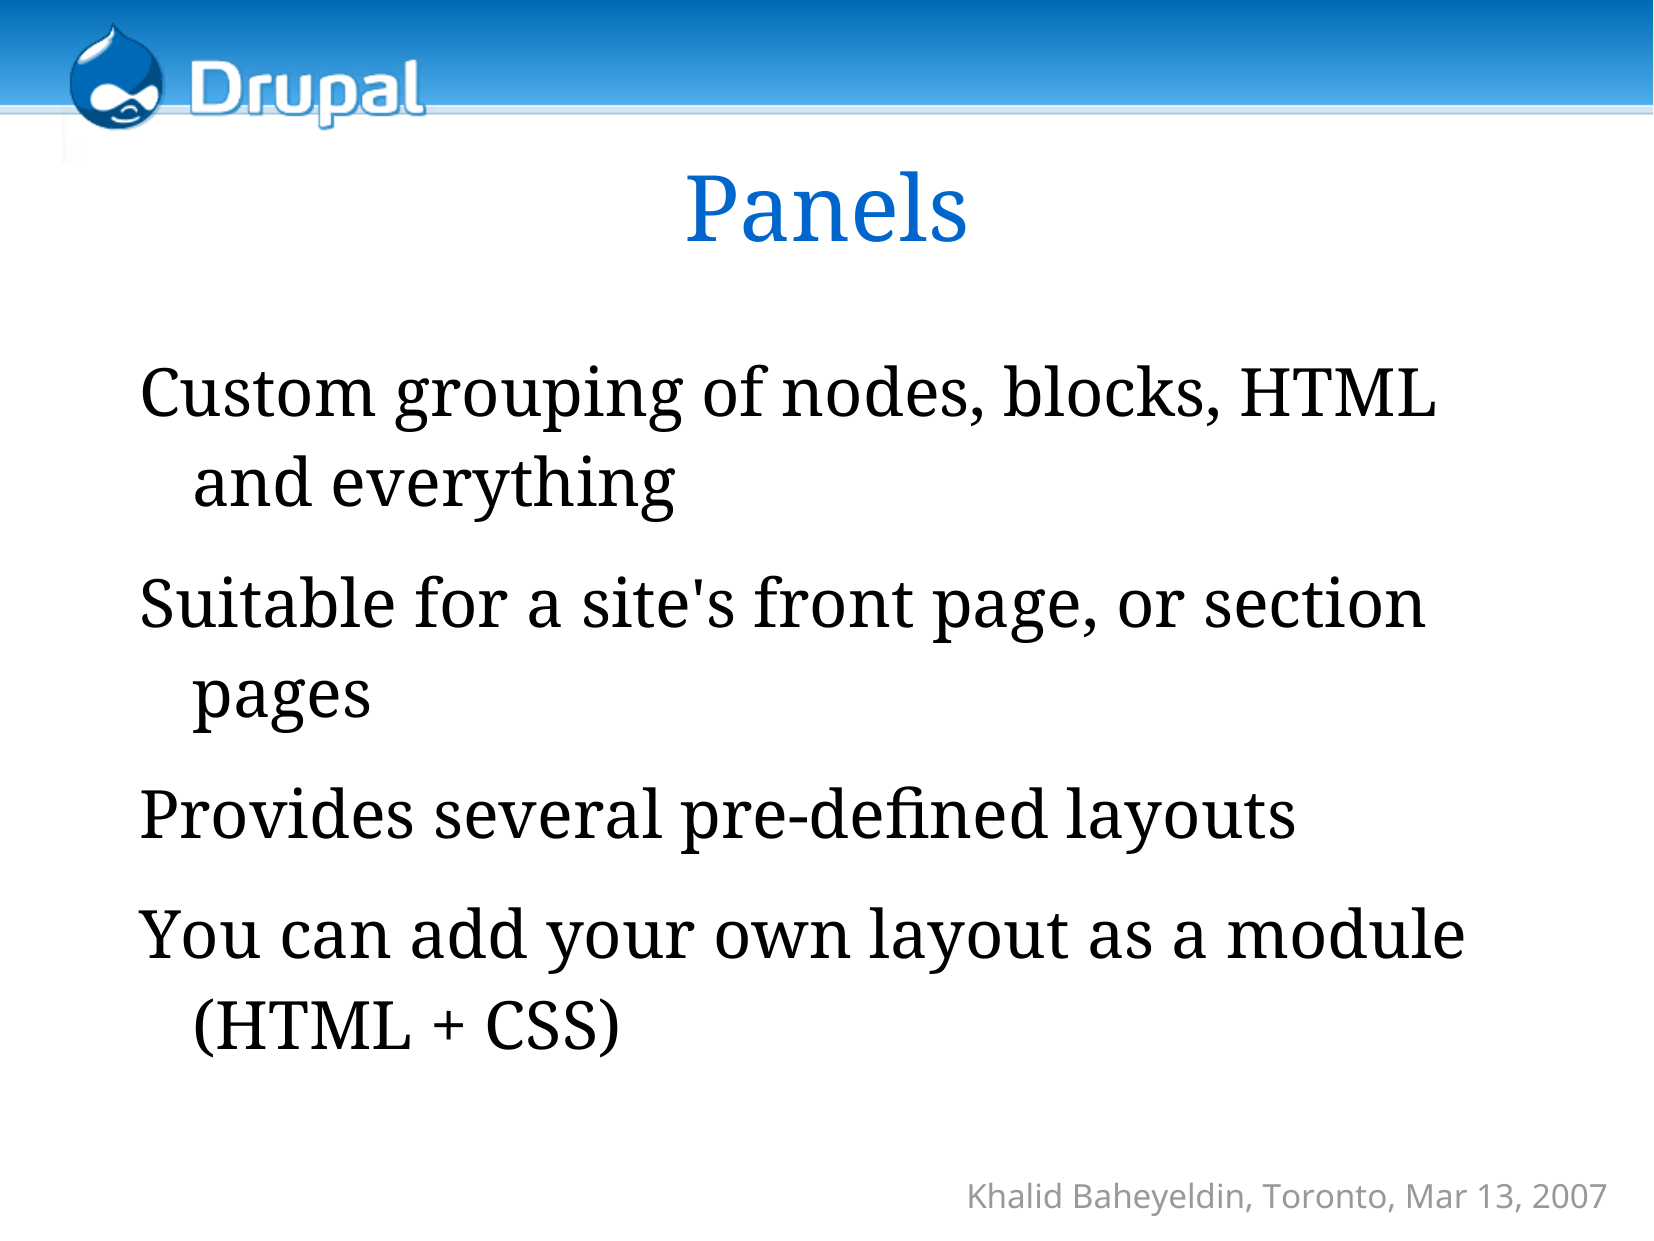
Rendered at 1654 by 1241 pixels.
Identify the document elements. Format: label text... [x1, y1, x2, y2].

title Panels [121, 102, 1533, 311]
list Custom grouping of nodes, blocks, HTML and everything Suitable for a site's front page, or section pages Provides several pre-defined layouts You can add your own layout as a module (HTML + CSS) [121, 344, 1533, 1127]
picture [0, 0, 1654, 1241]
